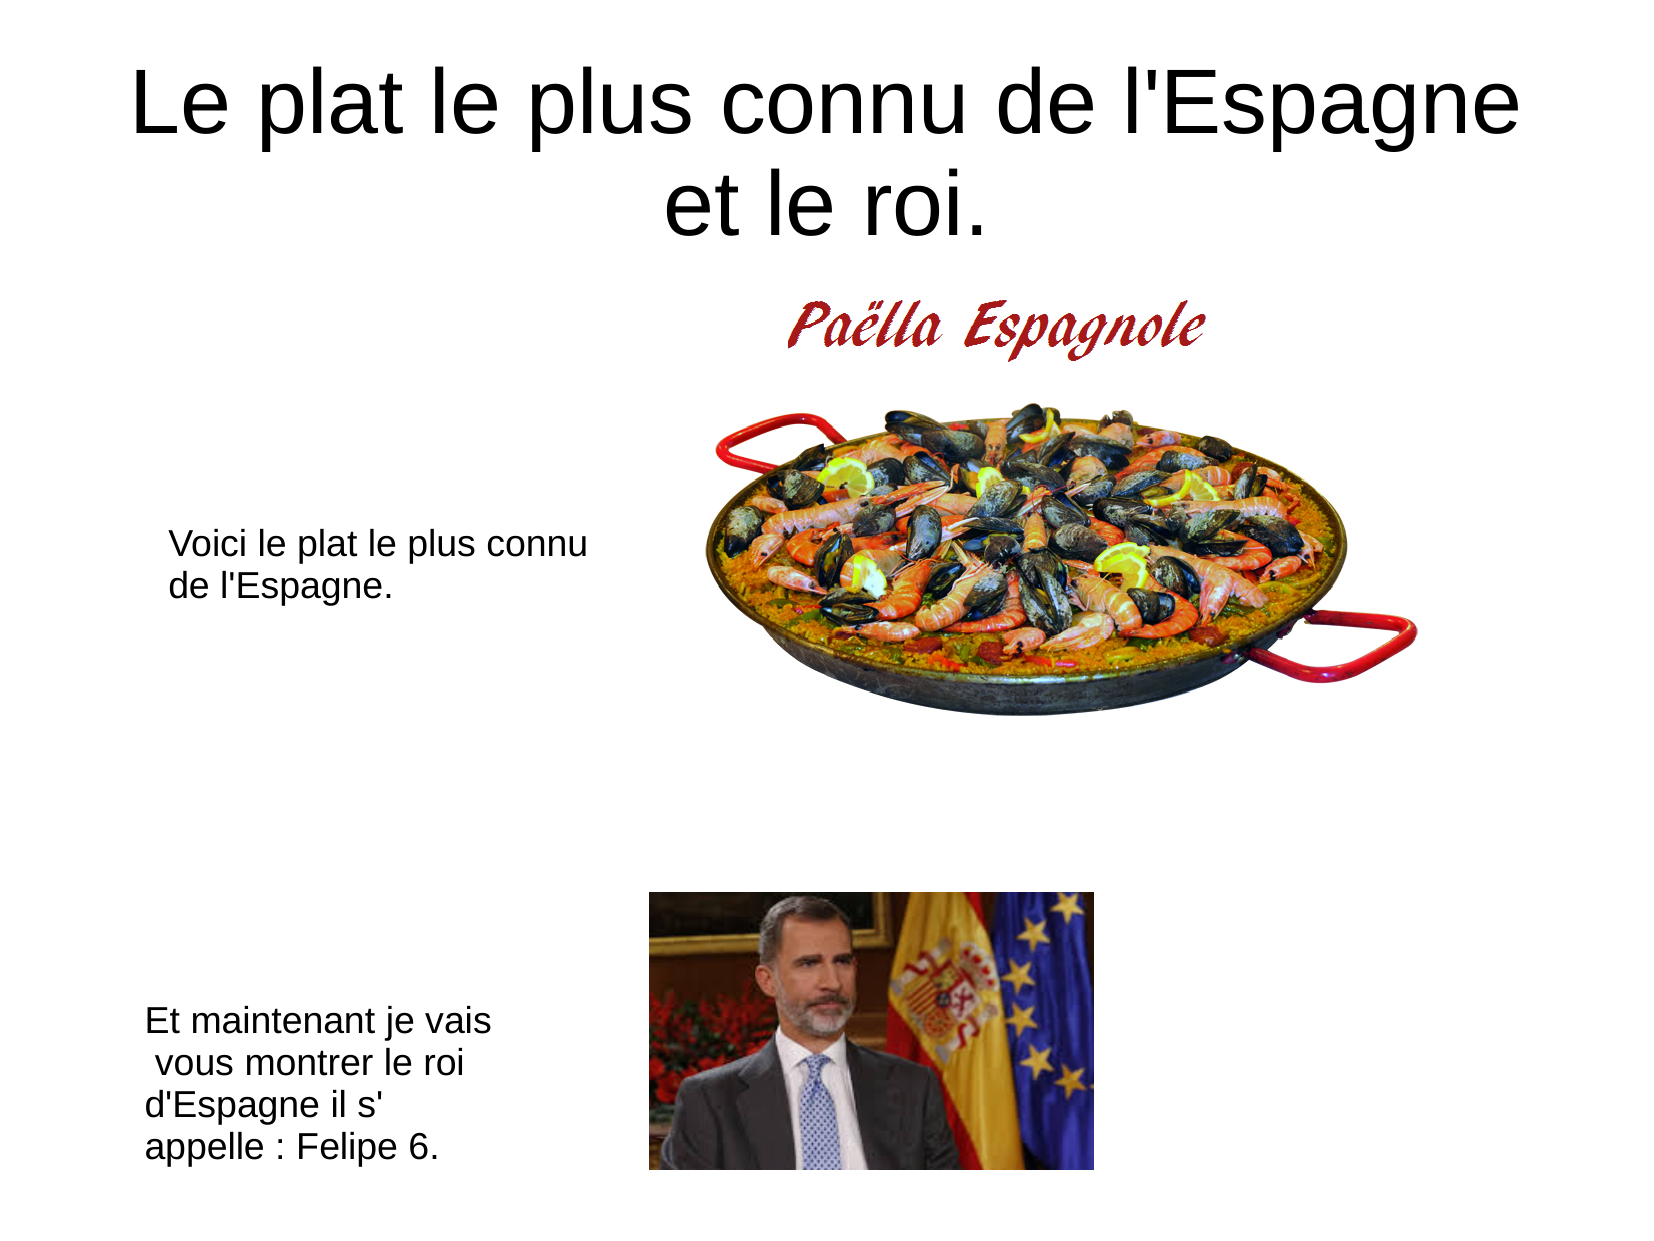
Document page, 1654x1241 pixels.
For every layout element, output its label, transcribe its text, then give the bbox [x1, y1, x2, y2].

text_box Voici le plat le plus connu de l'Espagne. [153, 515, 615, 615]
picture [673, 269, 1441, 745]
text_box Et maintenant je vais vous montrer le roi d'Espagne il s' appelle : Felipe 6. [129, 992, 508, 1176]
title Le plat le plus connu de l'Espagne et le roi. [82, 49, 1571, 257]
picture [649, 892, 1094, 1170]
